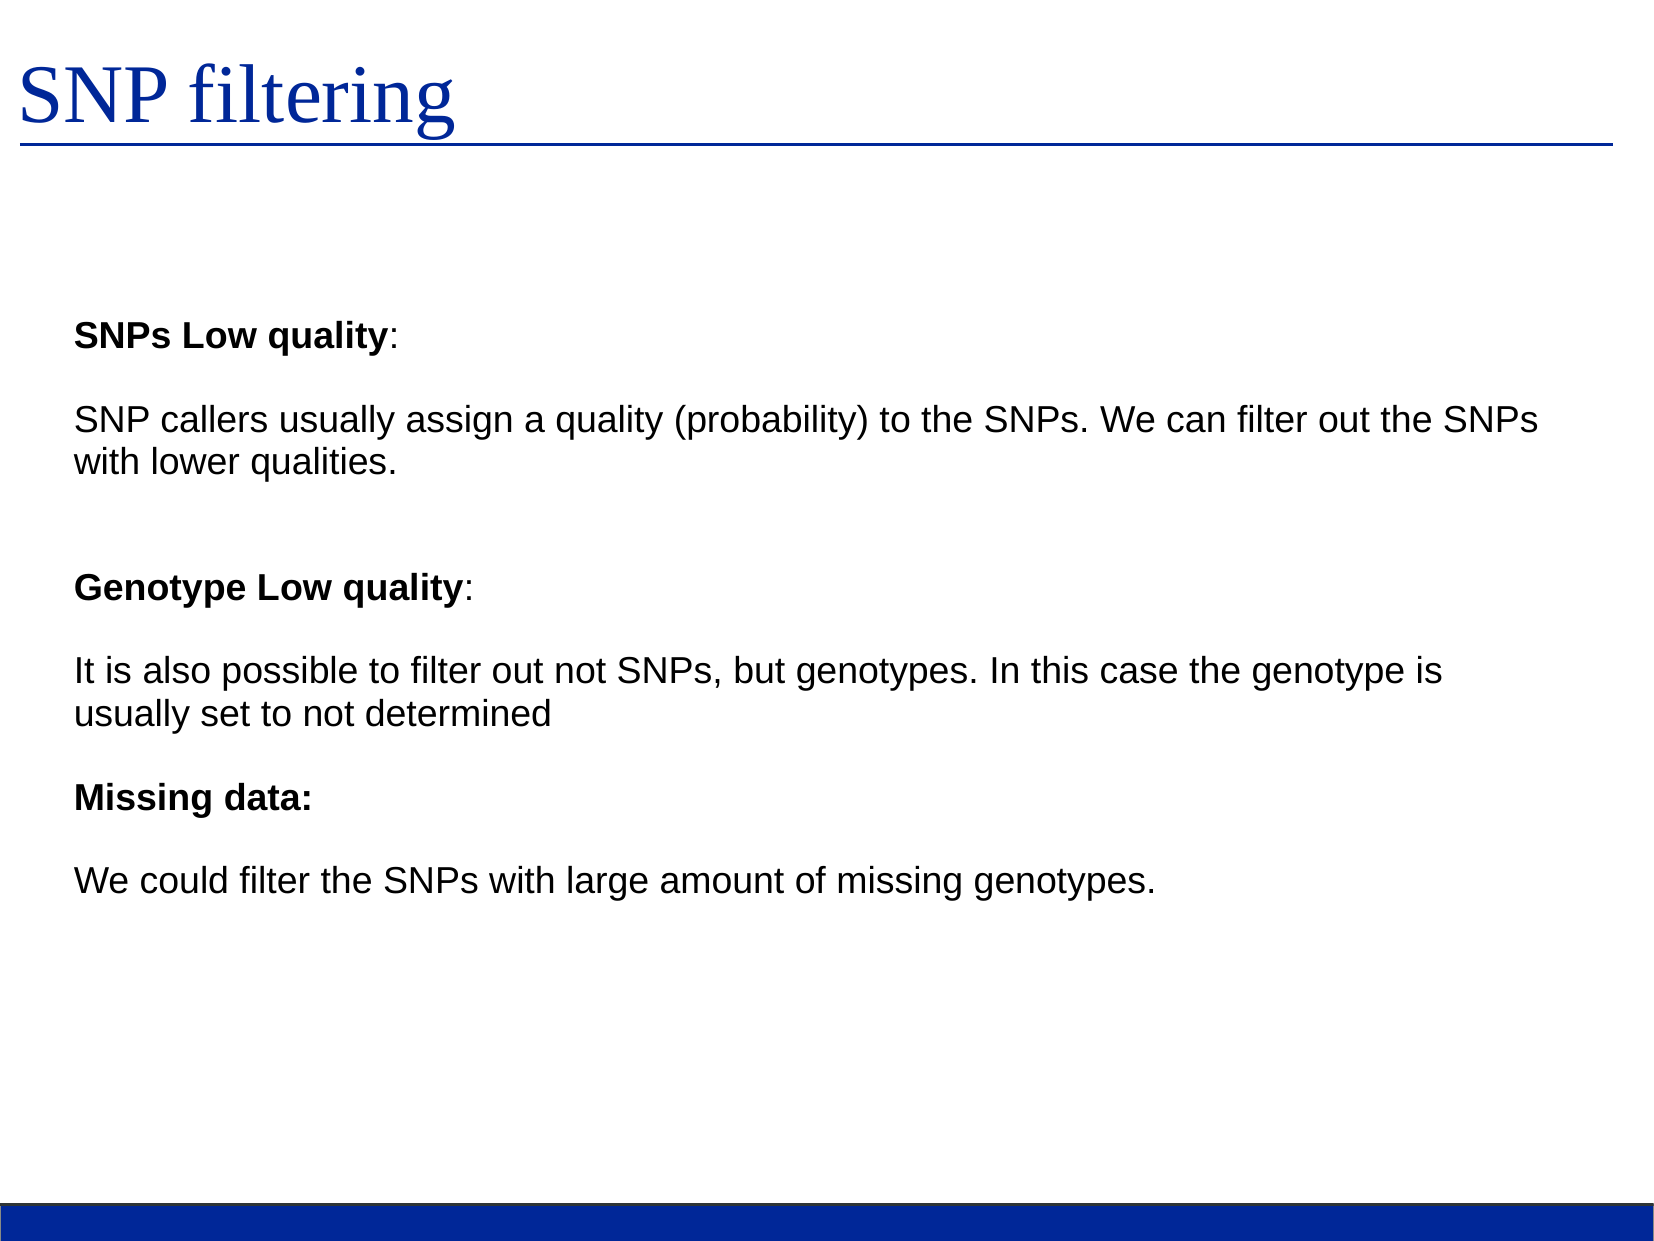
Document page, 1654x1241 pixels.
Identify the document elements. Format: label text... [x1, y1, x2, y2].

title SNP filtering [17, 0, 1589, 198]
text_box SNPs Low quality: SNP callers usually assign a quality (probability) to the SNPs. We can filter out the SNPs with lower qualities. Genotype Low quality: It is also possible to filter out not SNPs, but genotypes. In this case the genotype is usually set to not determined Missing data: We could filter the SNPs with large amount of missing genotypes. [59, 306, 1571, 952]
